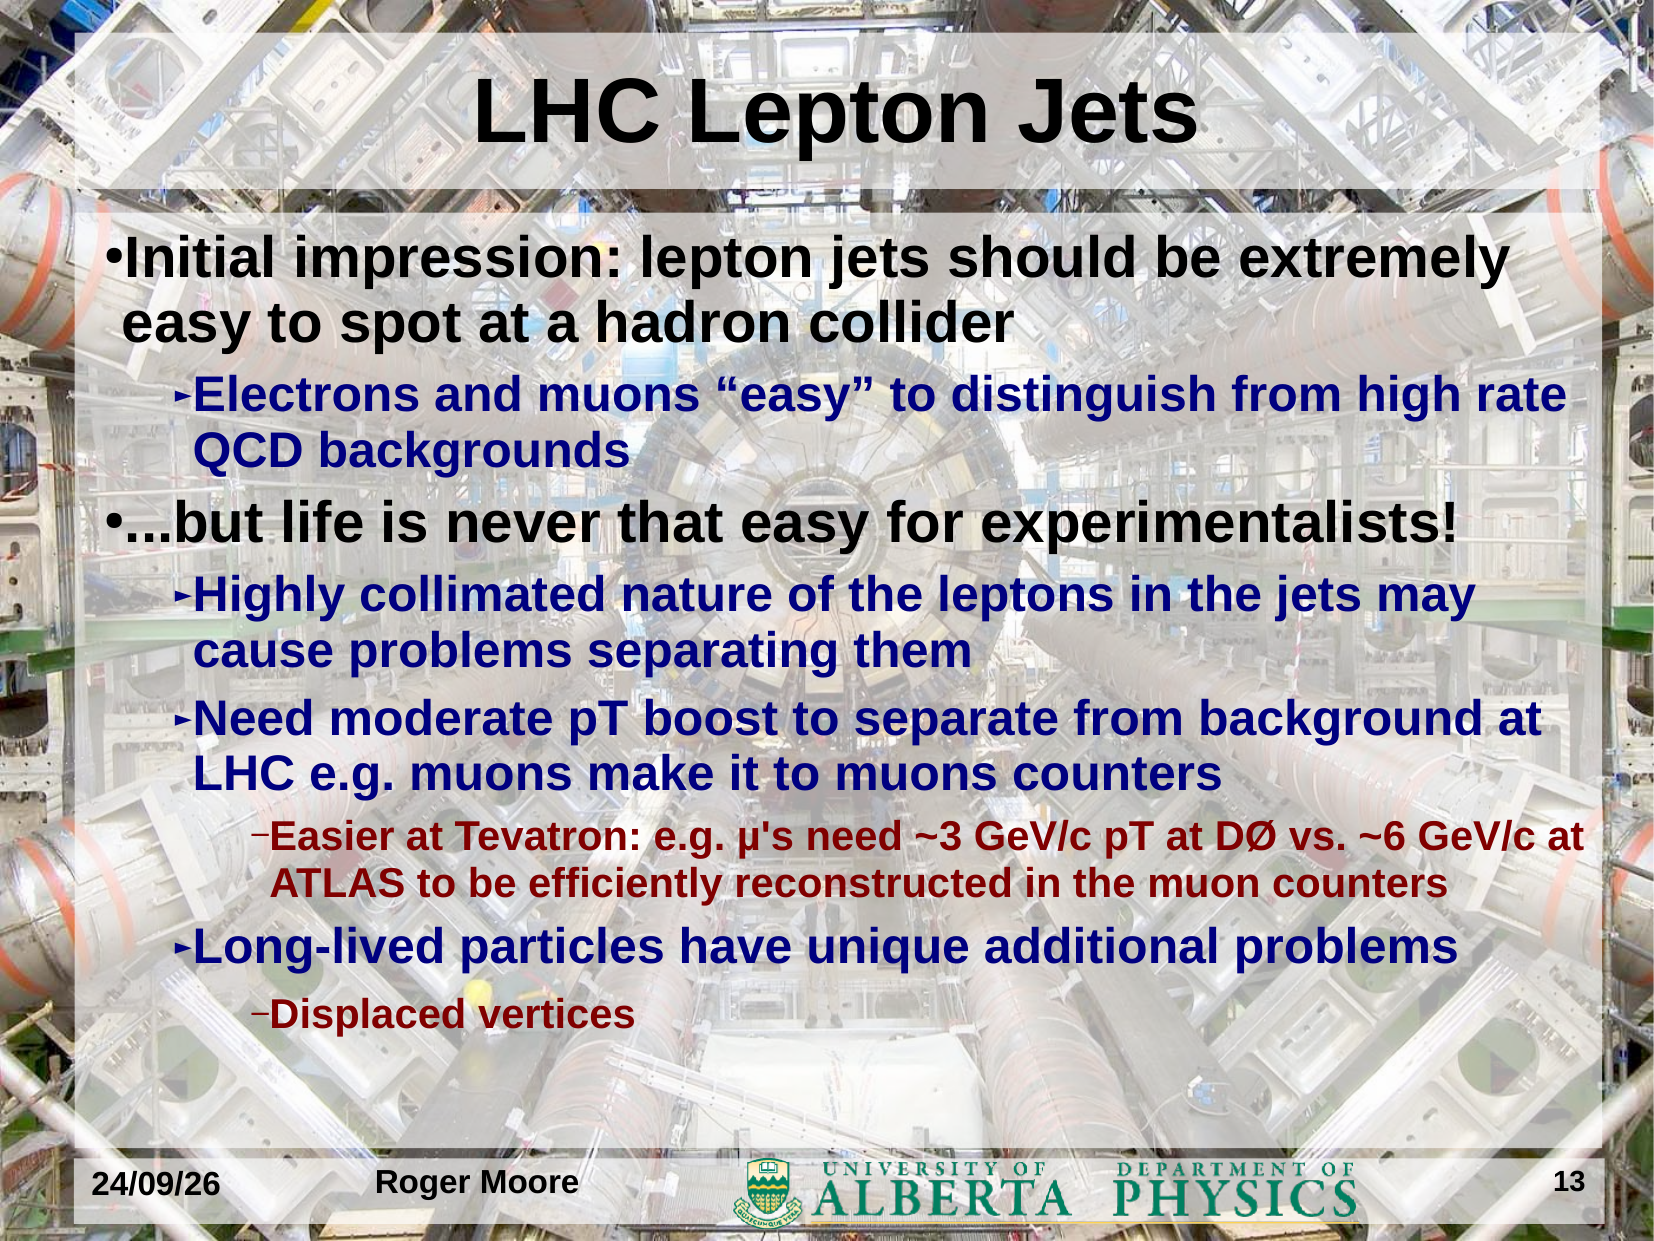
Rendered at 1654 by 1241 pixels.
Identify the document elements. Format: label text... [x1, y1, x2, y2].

picture [0, 0, 1654, 1241]
list Initial impression: lepton jets should be extremely easy to spot at a hadron collider Electrons and muons “easy” to distinguish from high rate QCD backgrounds ...but life is never that easy for experimentalists! Highly collimated nature of the leptons in the jets may cause problems separating them Need moderate pT boost to separate from background at LHC e.g. muons make it to muons counters Easier at Tevatron: e.g. µ's need ~3 GeV/c pT at DØ vs. ~6 GeV/c at ATLAS to be efficiently reconstructed in the muon counters Long-lived particles have unique additional problems Displaced vertices [74, 212, 1603, 1149]
title LHC Lepton Jets [74, 32, 1600, 189]
